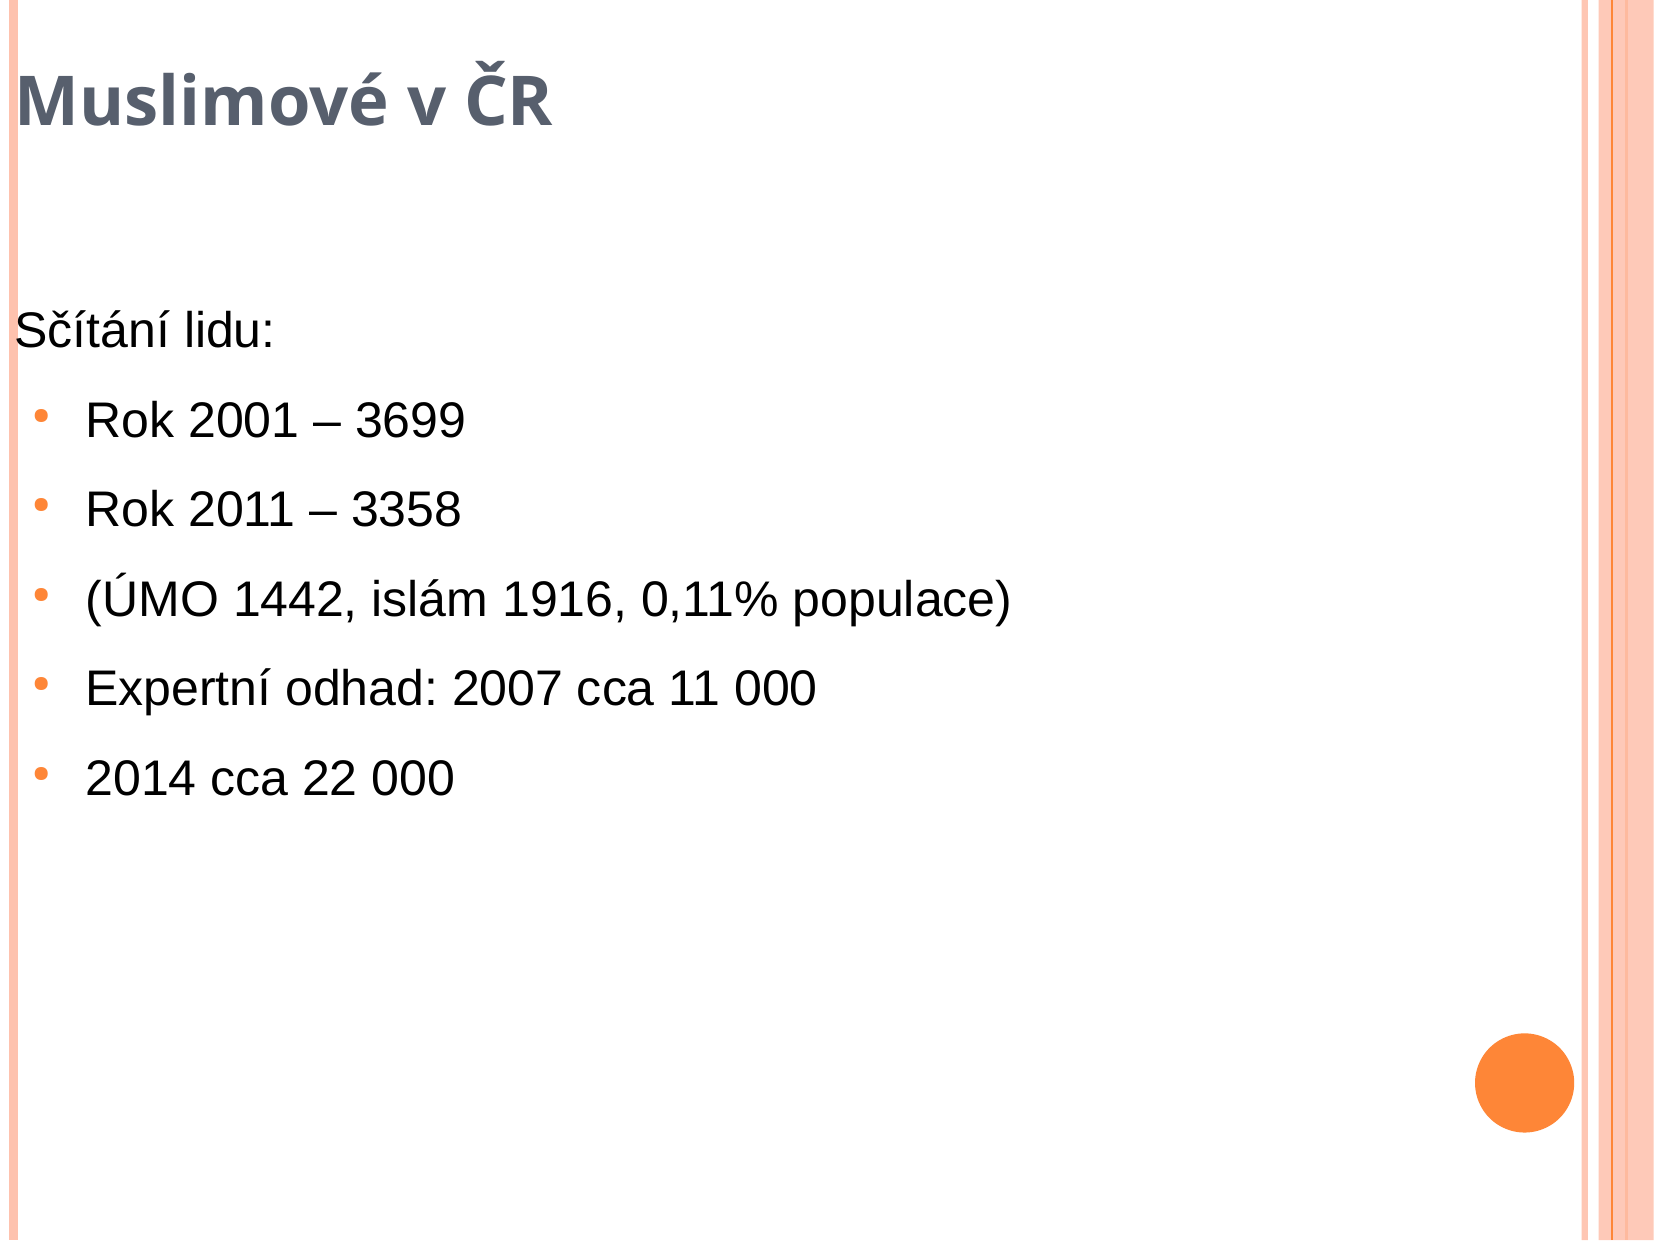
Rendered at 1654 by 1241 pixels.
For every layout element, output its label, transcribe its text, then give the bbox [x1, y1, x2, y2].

title Muslimové v ČR [0, 49, 1489, 257]
list Sčítání lidu: Rok 2001 – 3699 Rok 2011 – 3358 (ÚMO 1442, islám 1916, 0,11% populace) Expertní odhad: 2007 cca 11 000 2014 cca 22 000 [0, 290, 1489, 1109]
